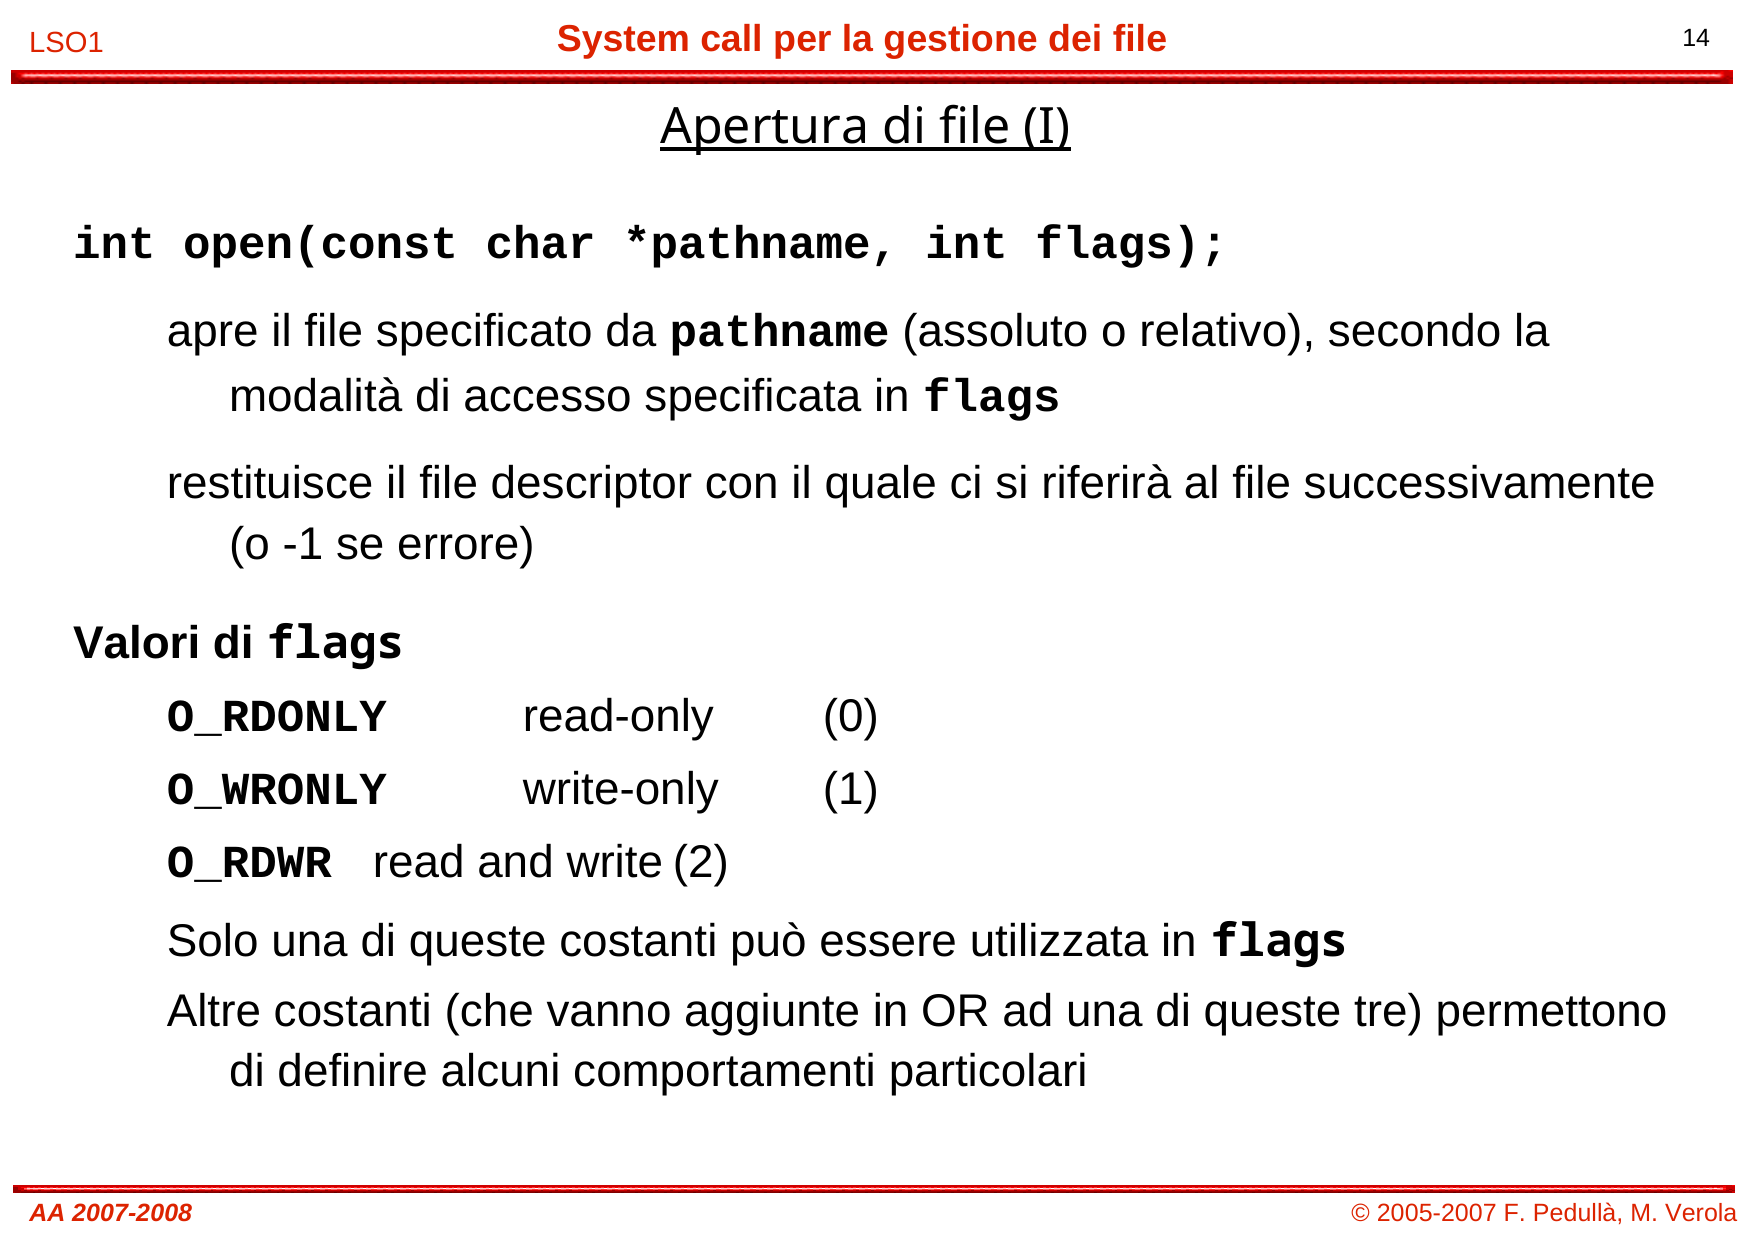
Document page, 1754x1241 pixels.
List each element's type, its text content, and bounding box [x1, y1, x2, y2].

picture [13, 1185, 1735, 1193]
title Apertura di file (I) [514, 78, 1217, 174]
list int open(const char *pathname, int flags); apre il file specificato da pathname (assoluto o relativo), secondo la modalità di accesso specificata in flags restituisce il file descriptor con il quale ci si riferirà al file successivamente (o -1 se errore) Valori di flags O_RDONLY read-only (0) O_WRONLY write-only (1) O_RDWR read and write (2) Solo una di queste costanti può essere utilizzata in flags Altre costanti (che vanno aggiunte in OR ad una di queste tre) permettono di definire alcuni comportamenti particolari [58, 200, 1696, 1106]
picture [11, 70, 1733, 84]
